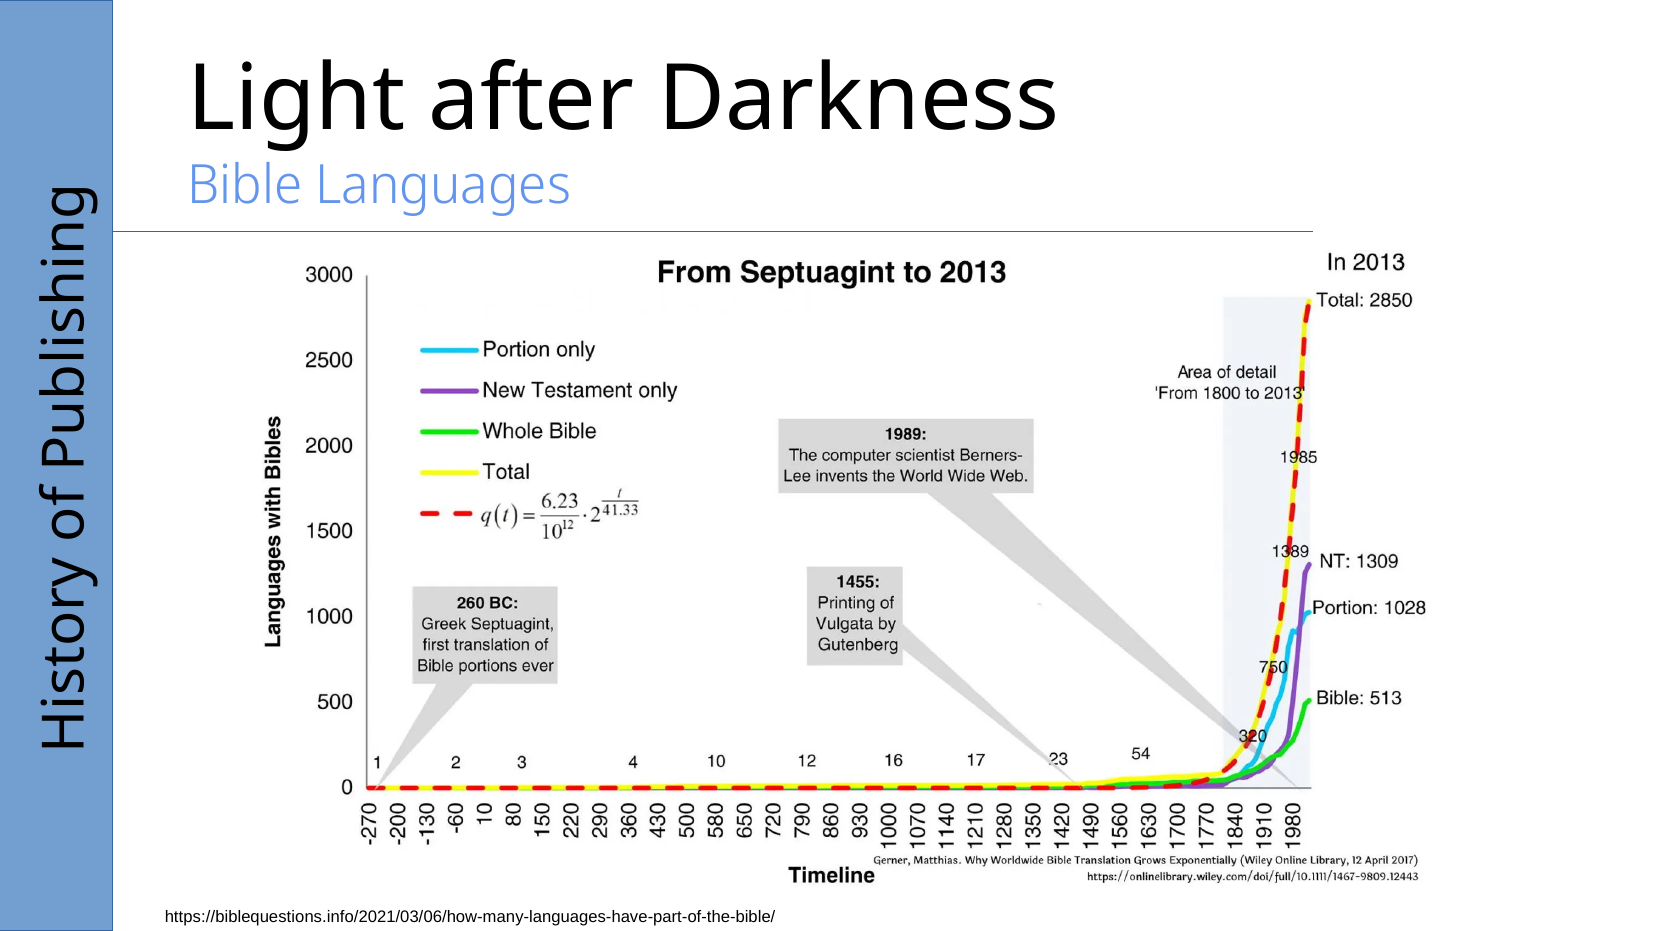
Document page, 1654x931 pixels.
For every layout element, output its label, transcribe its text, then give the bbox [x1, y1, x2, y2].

text_box https://biblequestions.info/2021/03/06/how-many-languages-have-part-of-the-bible/ [150, 900, 1088, 931]
title Bible Languages [187, 125, 1571, 239]
text_box [0, 0, 113, 931]
text_box History of Publishing [13, 37, 105, 901]
title Light after Darkness [187, 33, 1571, 125]
picture [262, 250, 1426, 887]
